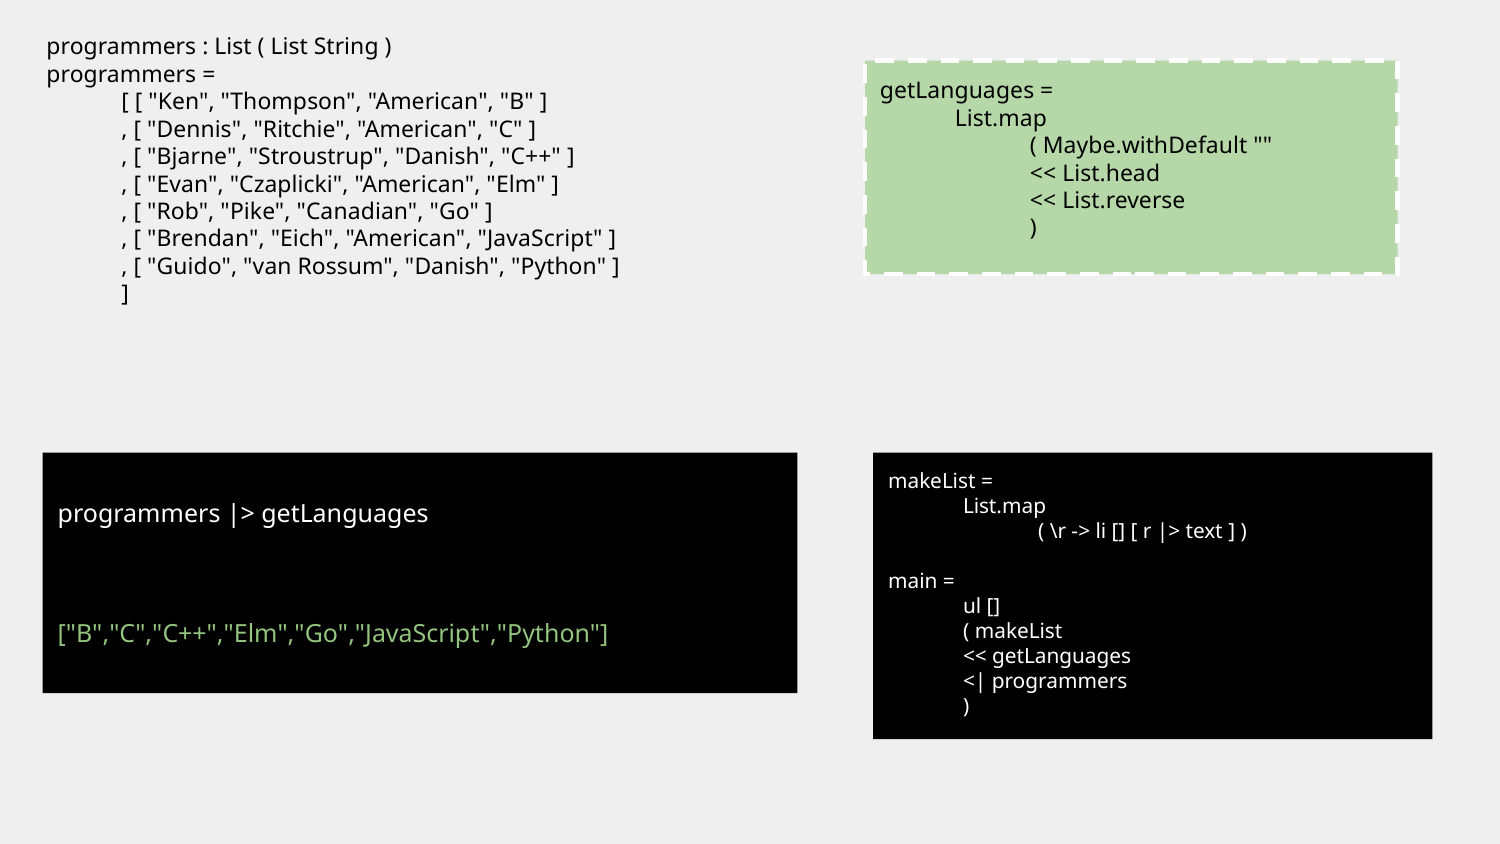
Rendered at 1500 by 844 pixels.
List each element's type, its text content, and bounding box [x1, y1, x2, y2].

text_box programmers |> getLanguages ["B","C","C++","Elm","Go","JavaScript","Python"] [42, 452, 798, 694]
text_box makeList = List.map ( \r -> li [] [ r |> text ] ) main = ul [] ( makeList << getLanguages <| programmers ) [873, 452, 1433, 740]
text_box programmers : List ( List String ) programmers = [ [ "Ken", "Thompson", "American", "B" ] , [ "Dennis", "Ritchie", "American", "C" ] , [ "Bjarne", "Stroustrup", "Danish", "C++" ] , [ "Evan", "Czaplicki", "American", "Elm" ] , [ "Rob", "Pike", "Canadian", "Go" ] , [ "Brendan", "Eich", "American", "JavaScript" ] , [ "Guido", "van Rossum", "Danish", "Python" ] ] [31, 16, 837, 318]
text_box getLanguages = List.map ( Maybe.withDefault "" << List.head << List.reverse ) [865, 60, 1398, 275]
